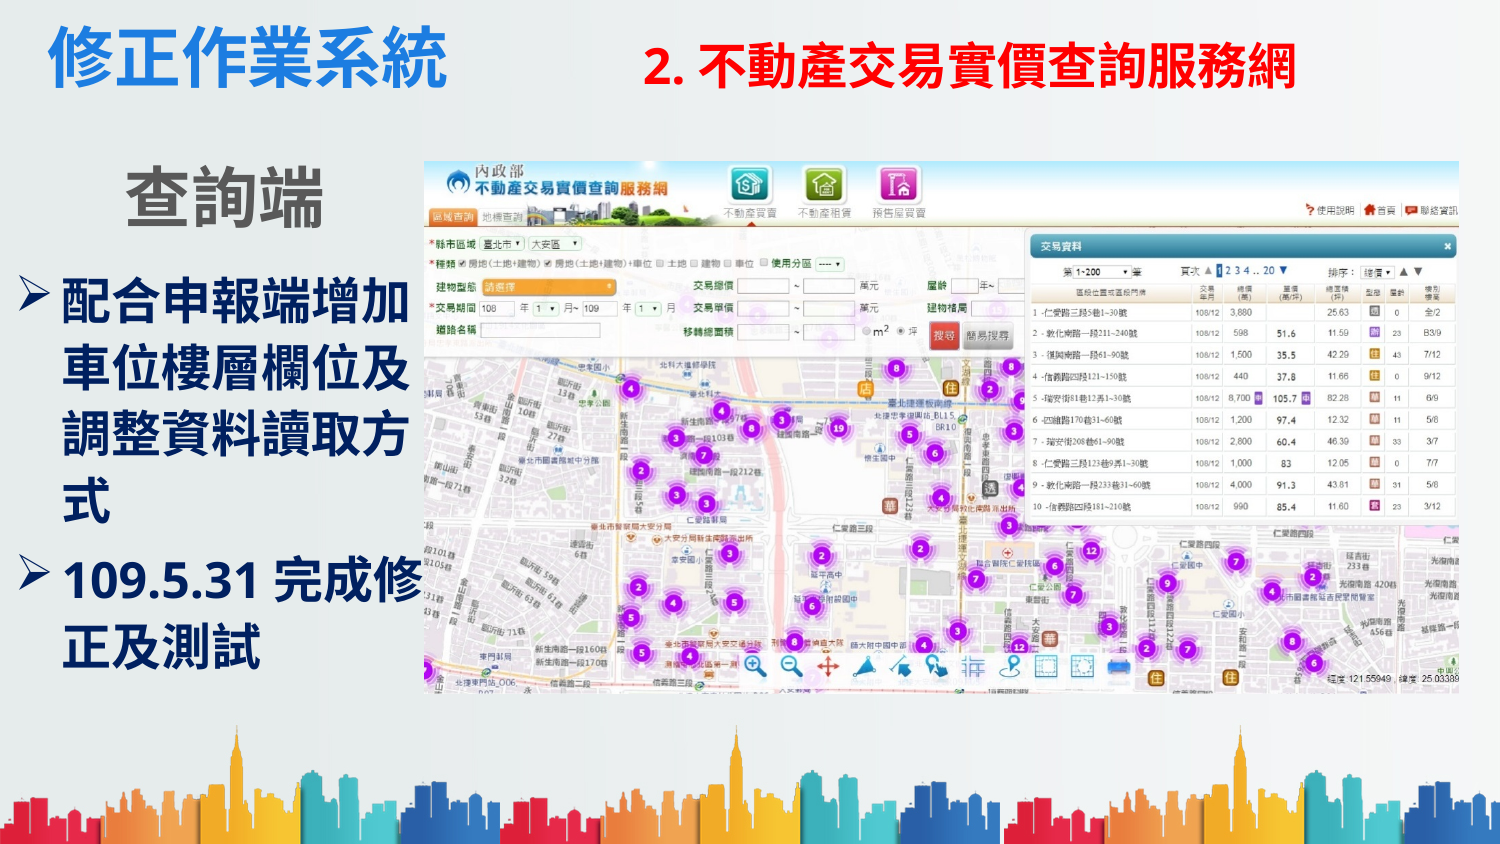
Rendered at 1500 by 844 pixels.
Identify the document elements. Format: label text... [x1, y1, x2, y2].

title 修正作業系統 [5, 8, 491, 103]
text_box 配合申報端增加車位樓層欄位及調整資料讀取方式 109.5.31完成修正及測試 [0, 255, 445, 683]
text_box 2.不動產交易實價查詢服務網 [537, 8, 1404, 121]
text_box 查詢端 [53, 148, 397, 244]
picture [0, 0, 1500, 844]
